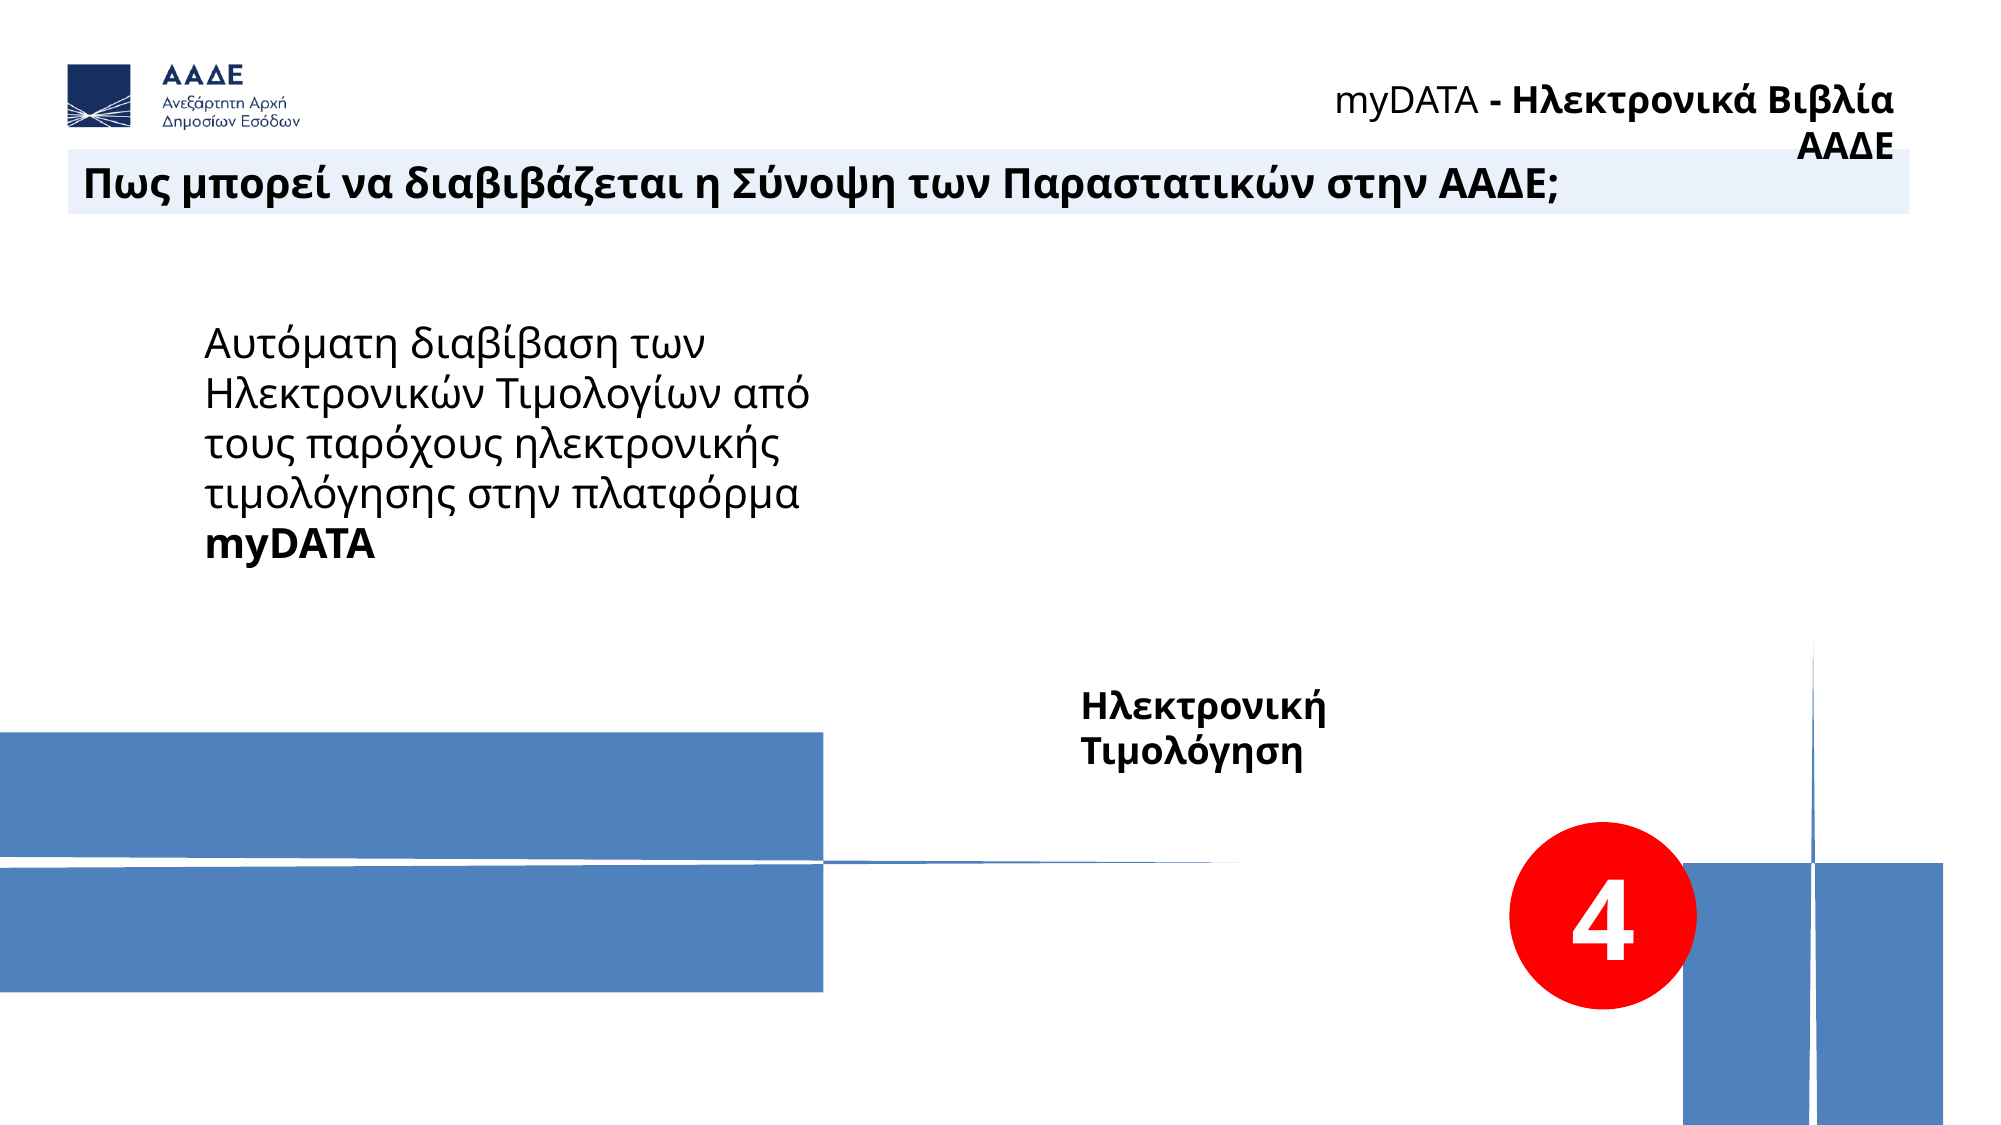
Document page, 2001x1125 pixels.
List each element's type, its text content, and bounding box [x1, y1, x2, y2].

text_box [0, 732, 1240, 993]
picture [67, 64, 304, 130]
text_box 4 [1511, 824, 1695, 1008]
text_box Αυτόματη διαβίβαση των Ηλεκτρονικών Τιμολογίων από τους παρόχους ηλεκτρονικής τιμολόγησης στην πλατφόρμα myDATA [189, 309, 851, 575]
text_box Ηλεκτρονική Τιμολόγηση [1065, 674, 1456, 780]
text_box Πως μπορεί να διαβιβάζεται η Σύνοψη των Παραστατικών στην ΑΑΔΕ; [67, 149, 1910, 214]
text_box myDATA - Ηλεκτρονικά Βιβλία ΑΑΔΕ [1271, 64, 1910, 175]
text_box [1683, 643, 1944, 1125]
